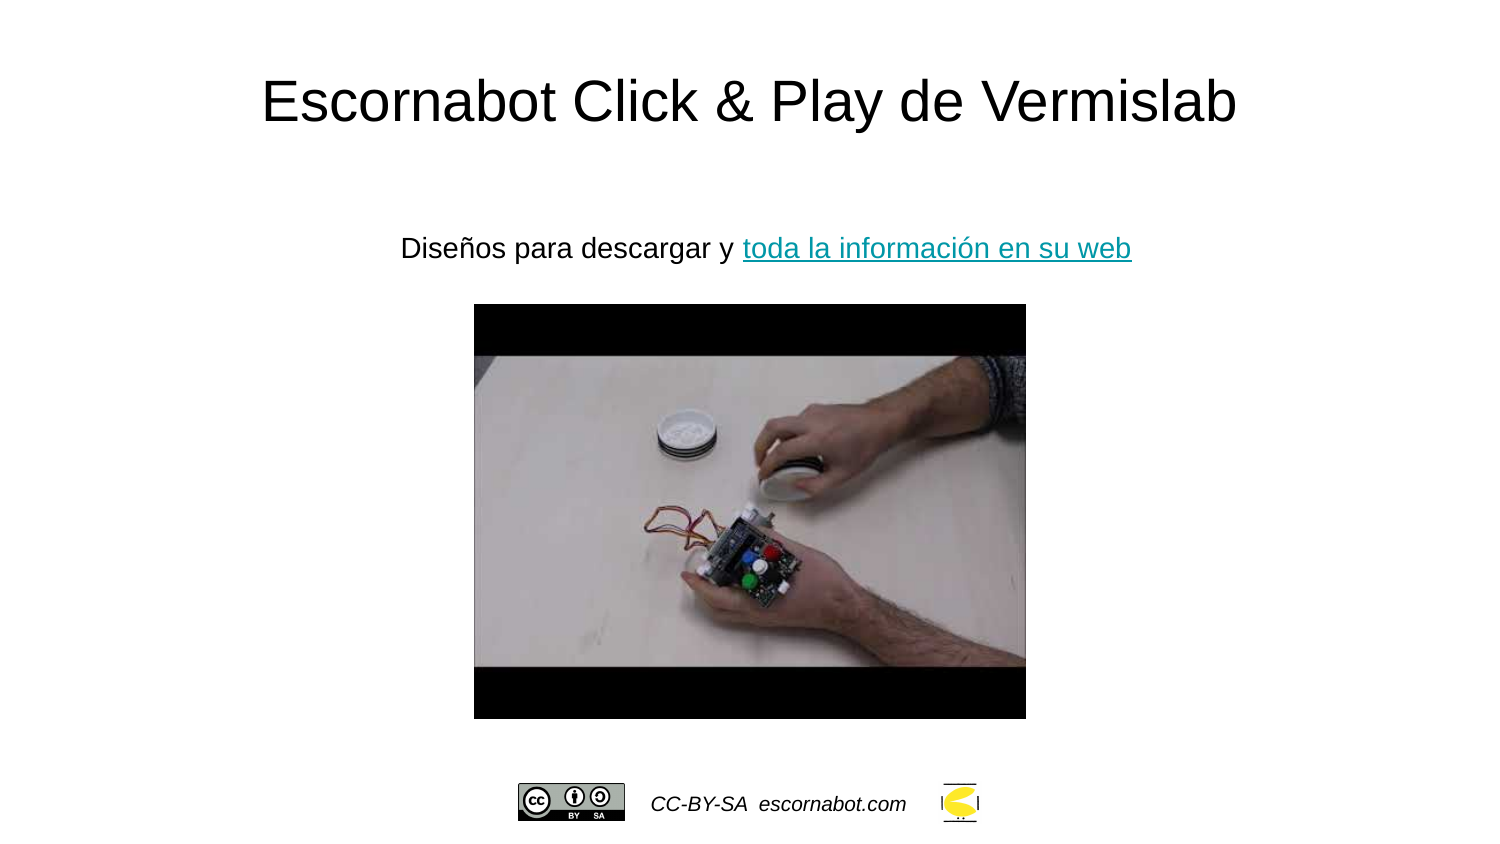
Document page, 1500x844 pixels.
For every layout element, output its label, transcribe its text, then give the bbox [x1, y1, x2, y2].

title Escornabot Click & Play de Vermislab [51, 48, 1449, 142]
text_box CC-BY-SA escornabot.com [635, 775, 936, 830]
picture [938, 781, 982, 824]
text_box Diseños para descargar y toda la información en su web [176, 196, 1356, 589]
picture [474, 304, 1026, 719]
picture [518, 783, 625, 821]
